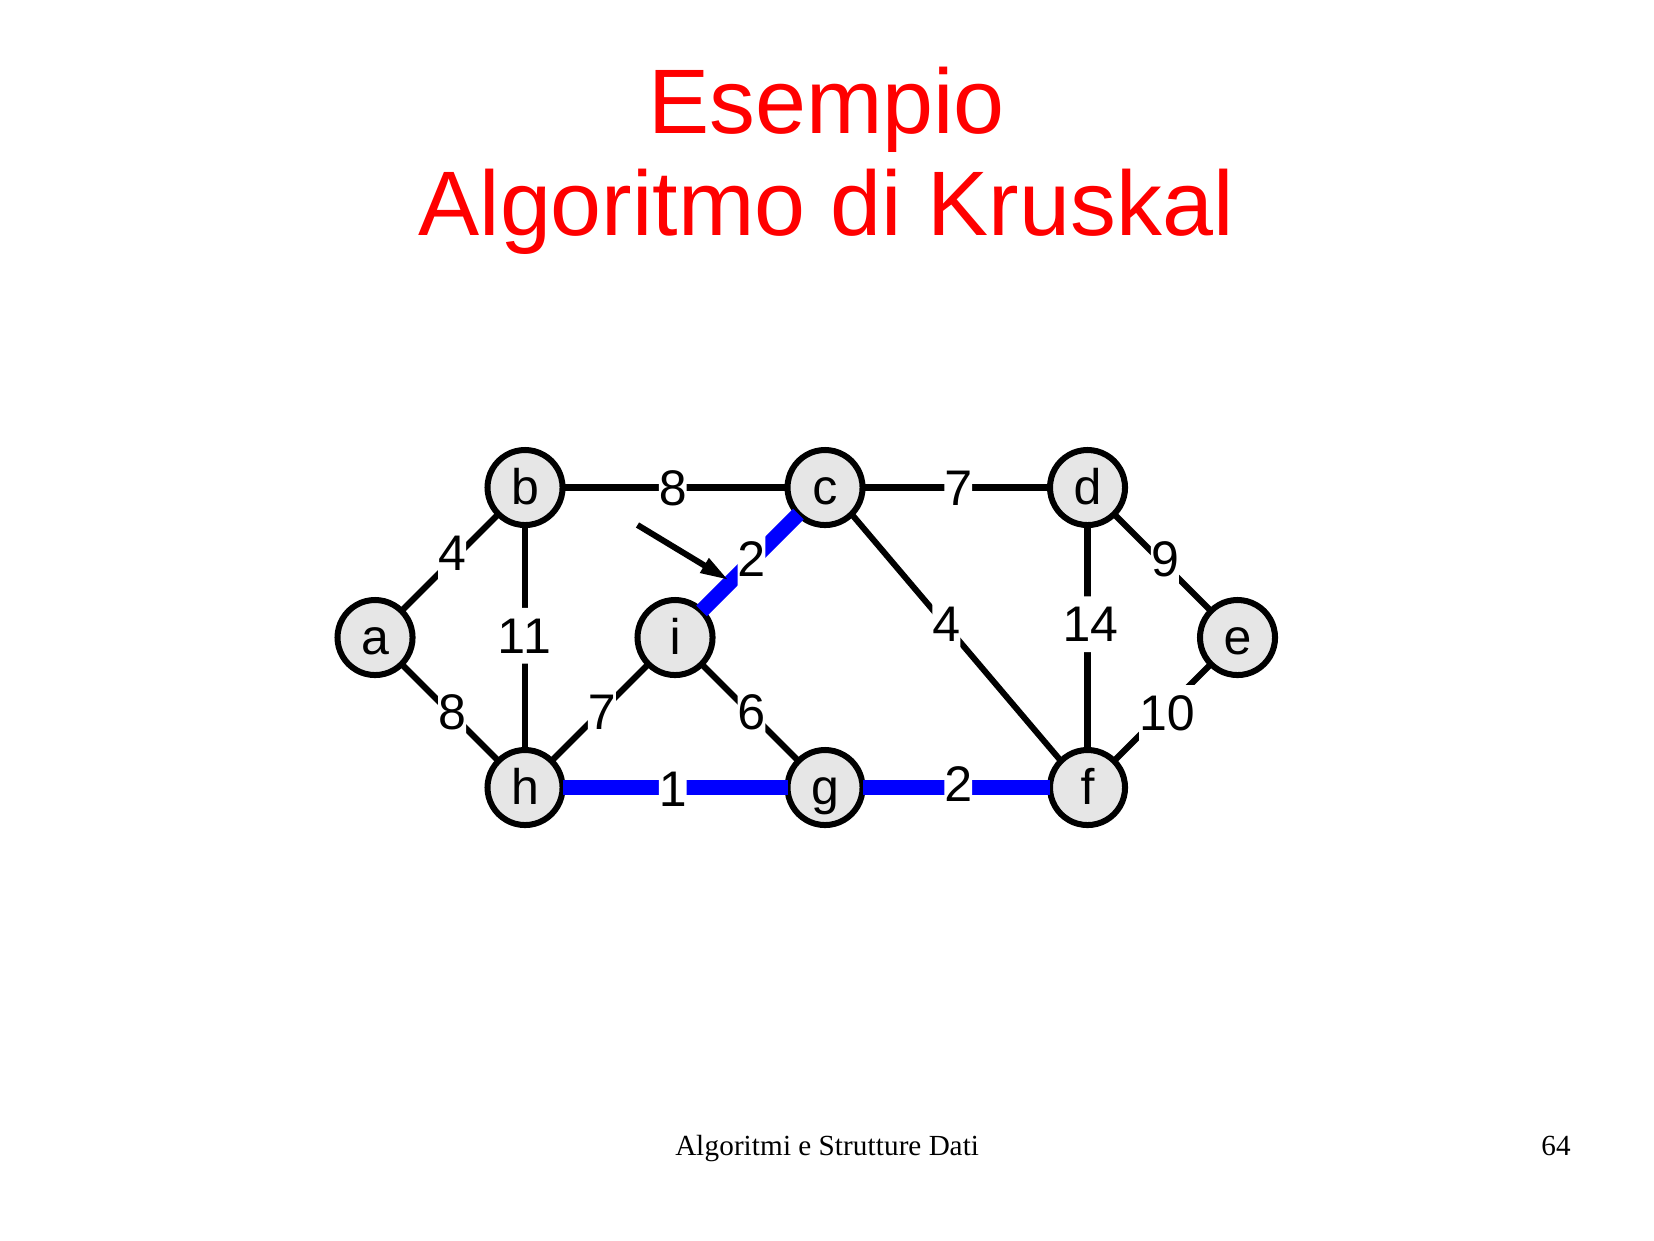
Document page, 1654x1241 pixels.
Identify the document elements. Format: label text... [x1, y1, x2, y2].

text_box 7 [587, 684, 616, 741]
text_box i [637, 600, 713, 676]
title Esempio Algoritmo di Kruskal [82, 49, 1571, 257]
text_box 11 [497, 607, 557, 664]
text_box 1 [658, 761, 687, 818]
text_box a [337, 600, 413, 676]
text_box 8 [438, 684, 467, 741]
text_box 4 [932, 596, 961, 653]
text_box 14 [1062, 596, 1119, 653]
text_box g [788, 750, 863, 826]
text_box 6 [737, 684, 766, 741]
text_box h [487, 750, 563, 826]
text_box d [1050, 450, 1126, 525]
text_box e [1200, 600, 1276, 676]
text_box 8 [658, 460, 687, 516]
text_box b [487, 450, 563, 525]
text_box 4 [438, 525, 467, 581]
text_box 2 [737, 531, 766, 588]
text_box c [787, 450, 863, 526]
text_box 2 [944, 756, 973, 812]
text_box f [1050, 750, 1126, 826]
text_box 7 [944, 460, 973, 517]
text_box 10 [1139, 685, 1195, 741]
text_box 9 [1150, 531, 1179, 588]
